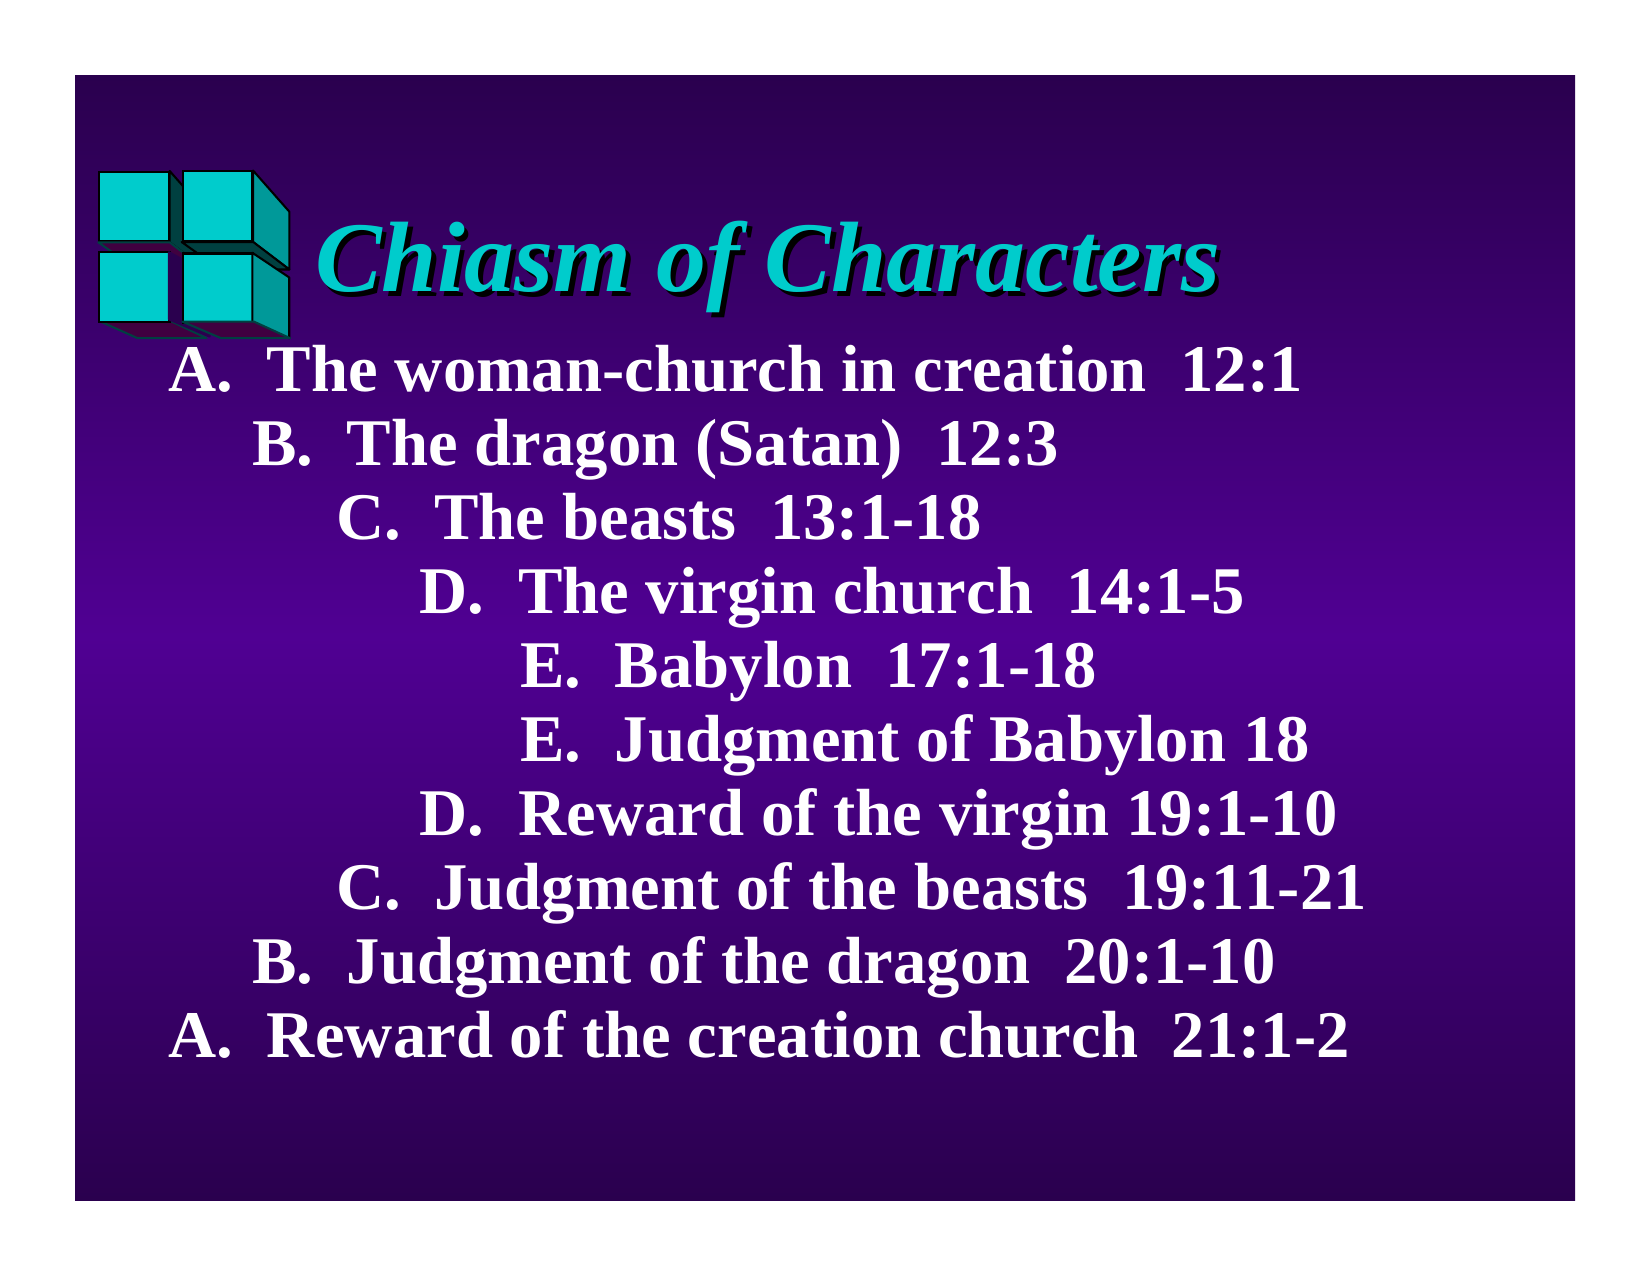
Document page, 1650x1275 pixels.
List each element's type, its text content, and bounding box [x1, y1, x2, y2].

title Chiasm of Characters [299, 153, 1463, 324]
list A. The woman-church in creation 12:1 B. The dragon (Satan) 12:3 C. The beasts 13:1-18 D. The virgin church 14:1-5 E. Babylon 17:1-18 E. Judgment of Babylon 18 D. Reward of the virgin 19:1-10 C. Judgment of the beasts 19:11-21 B. Judgment of the dragon 20:1-10 A. Reward of the creation church 21:1-2 [154, 324, 1508, 1275]
